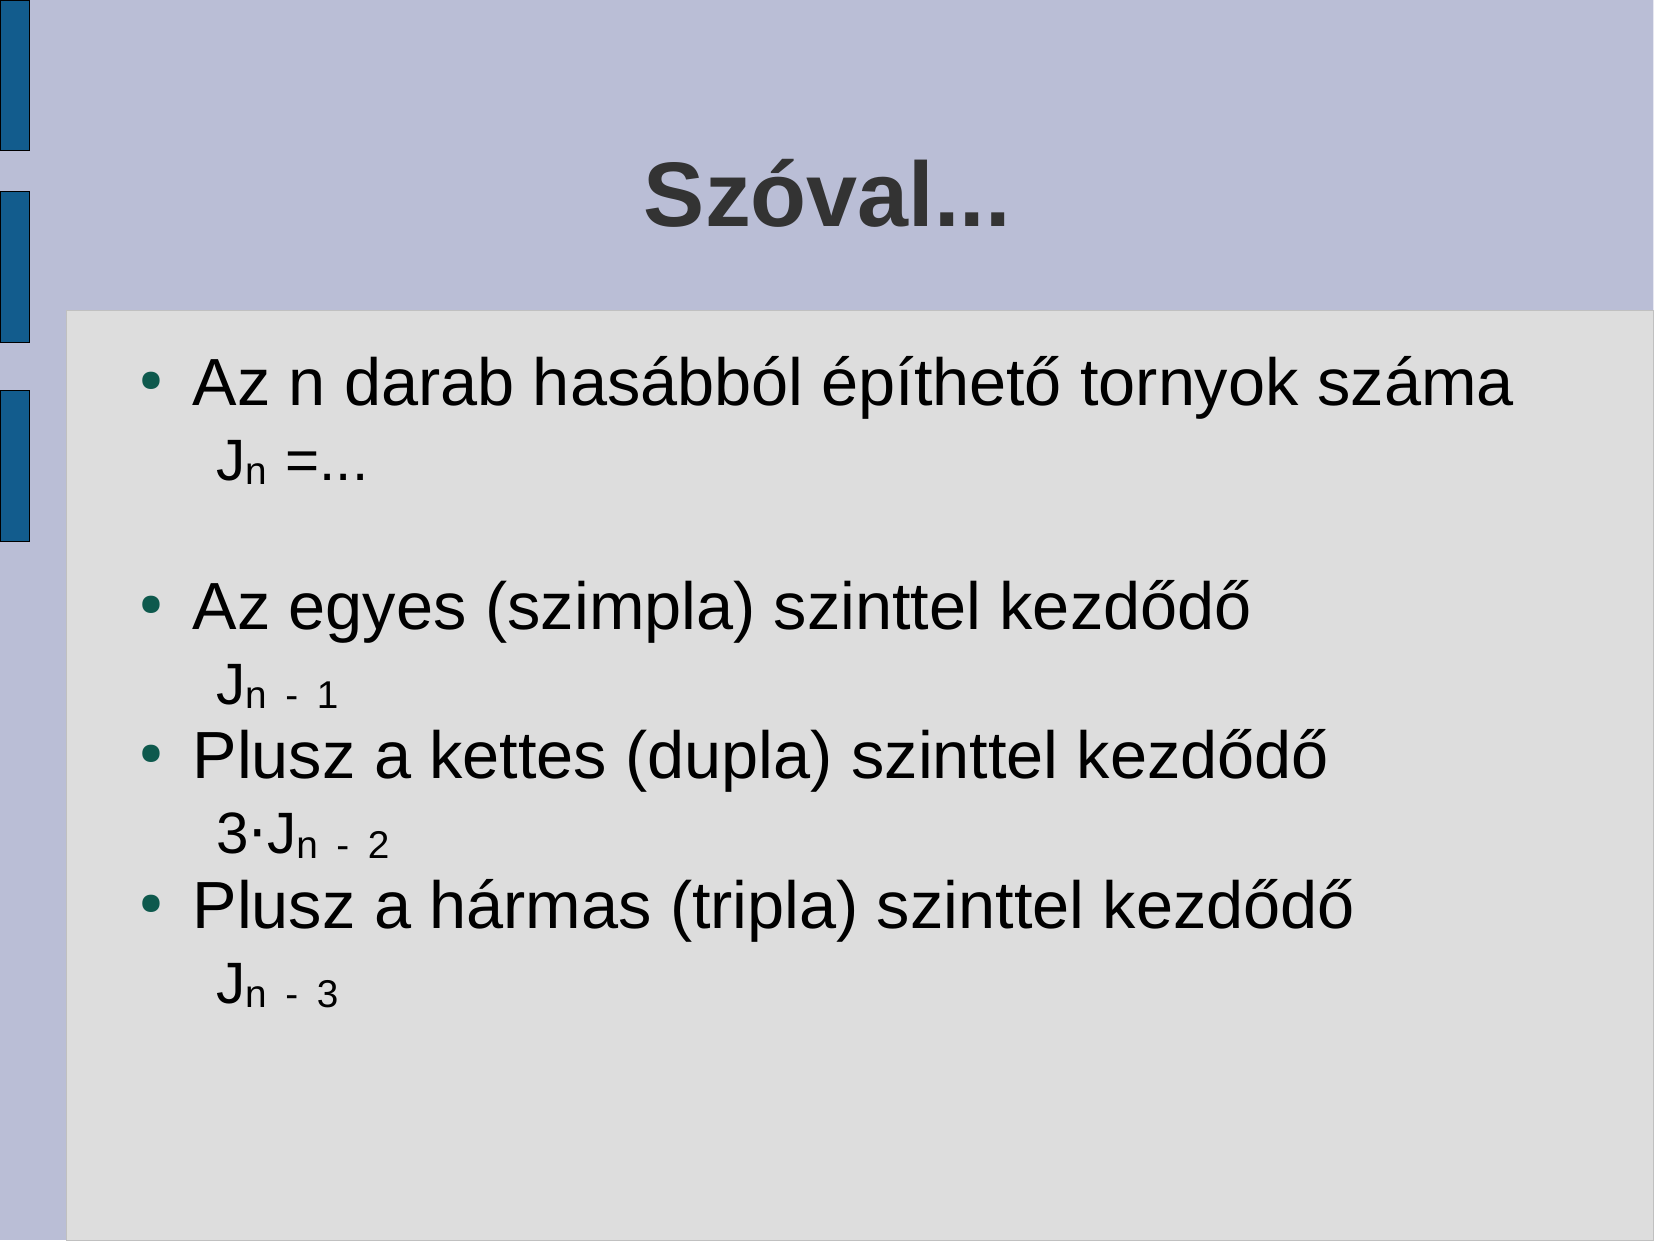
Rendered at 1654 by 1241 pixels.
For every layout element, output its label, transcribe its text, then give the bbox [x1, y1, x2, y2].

title Szóval... [121, 91, 1534, 299]
list Az n darab hasábból építhető tornyok száma Jn=... Az egyes (szimpla) szinttel kezdődő Jn-1 Plusz a kettes (dupla) szinttel kezdődő 3·Jn-2 Plusz a hármas (tripla) szinttel kezdődő Jn-3 [121, 344, 1534, 1164]
